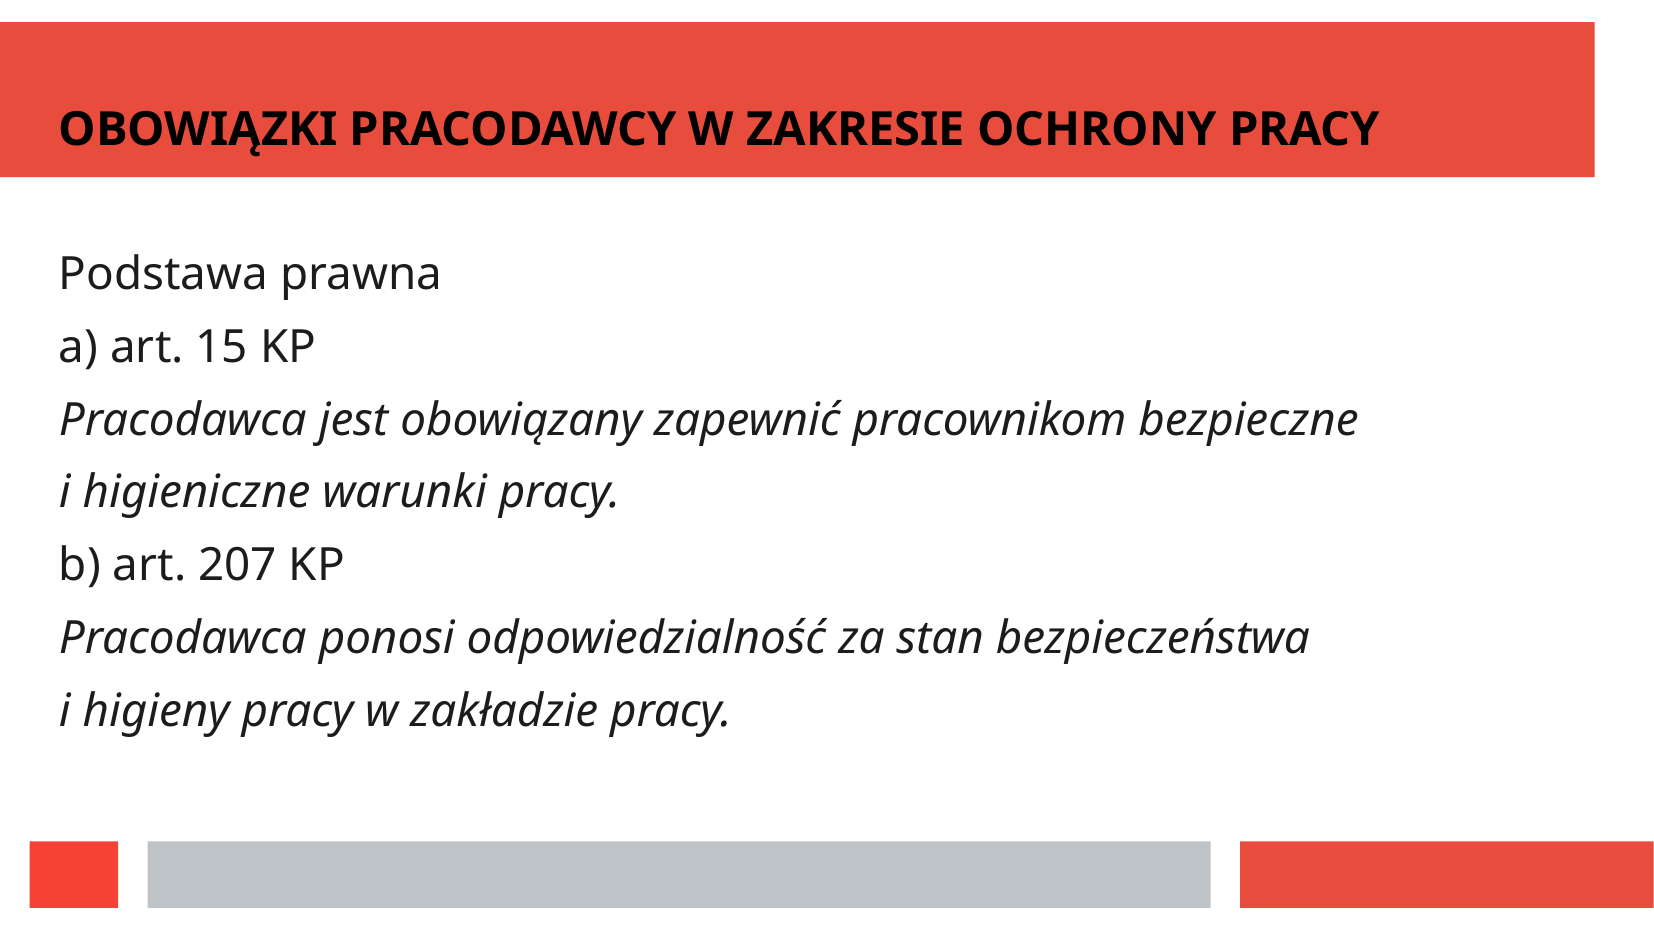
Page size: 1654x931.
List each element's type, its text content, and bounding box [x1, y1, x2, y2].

subtitle Podstawa prawna a) art. 15 KP Pracodawca jest obowiązany zapewnić pracownikom bezpieczne i higieniczne warunki pracy. b) art. 207 KP Pracodawca ponosi odpowiedzialność za stan bezpieczeństwa i higieny pracy w zakładzie pracy. [59, 243, 1565, 831]
title OBOWIĄZKI PRACODAWCY W ZAKRESIE OCHRONY PRACY [59, 44, 1595, 156]
